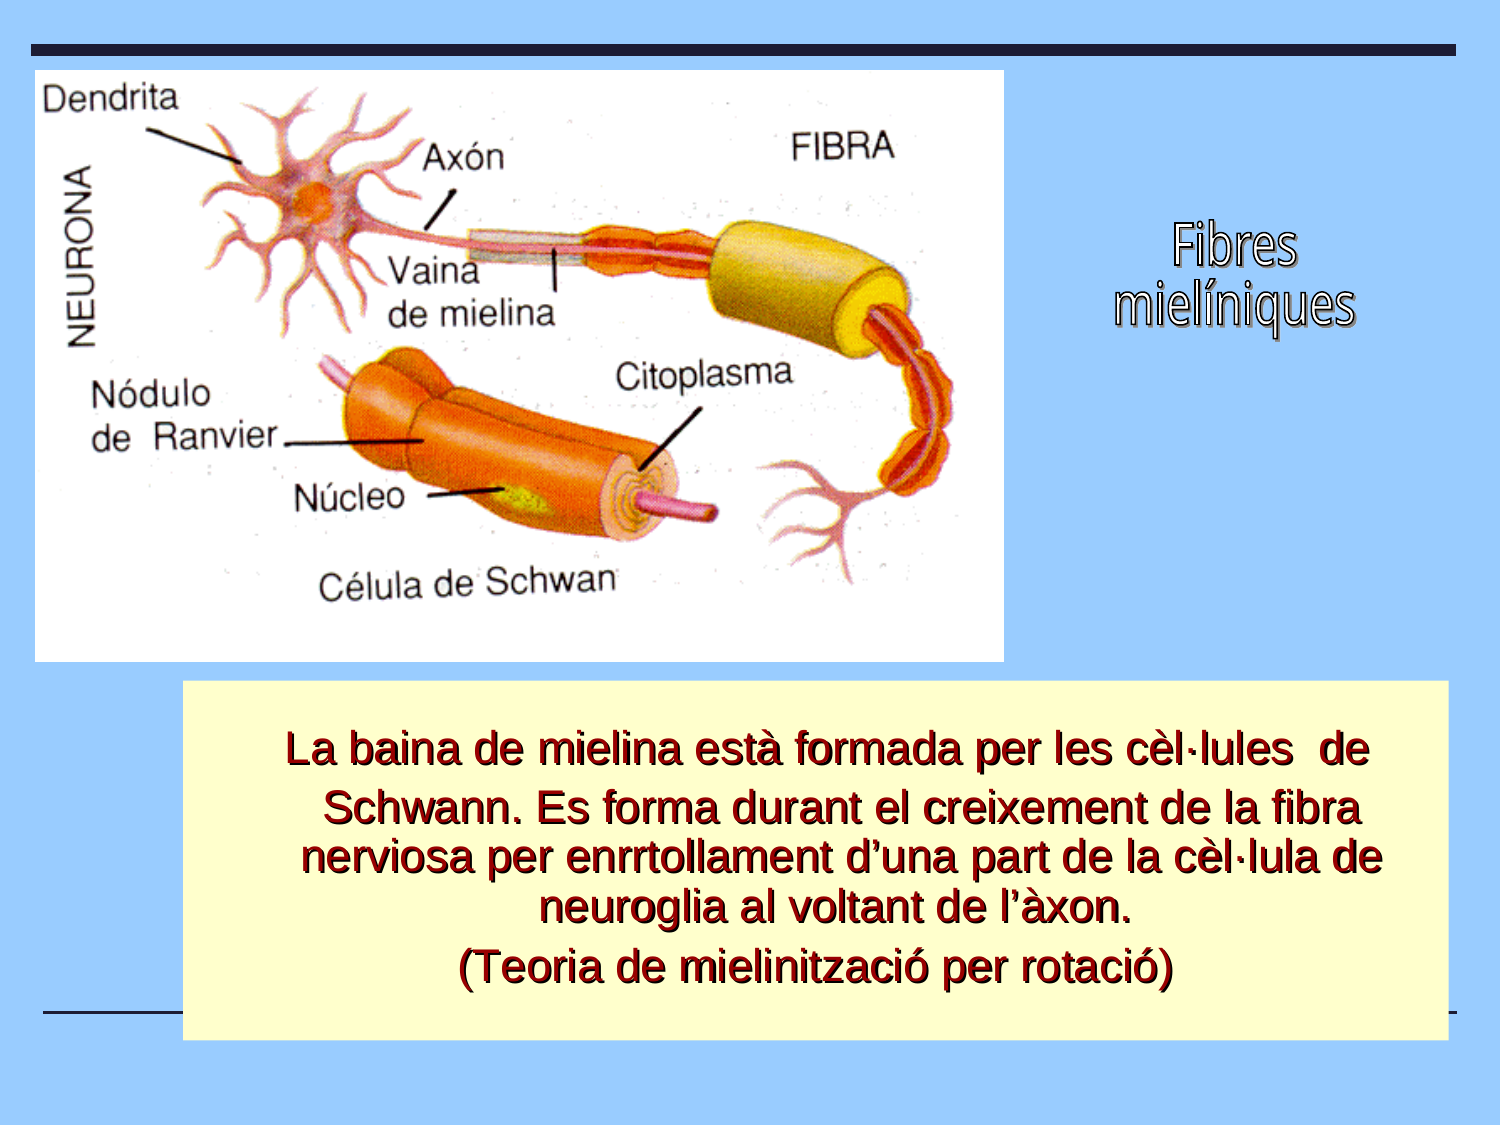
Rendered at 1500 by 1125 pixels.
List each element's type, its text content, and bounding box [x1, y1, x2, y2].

text_box Fibres mielíniques [1255, 292, 1278, 339]
text_box Fibres mielíniques [1237, 232, 1252, 266]
text_box Fibres mielíniques [1168, 291, 1189, 325]
text_box Fibres mielíniques [1175, 222, 1194, 266]
text_box Fibres mielíniques [1278, 232, 1296, 266]
picture [35, 70, 1004, 662]
text_box Fibres mielíniques [1284, 292, 1306, 325]
list La baina de mielina està formada per les cèl·lules de Schwann. Es forma durant el creixement de la fibra nerviosa per enrrtollament d’una part de la cèl·lula de neuroglia al voltant de l’àxon. (Teoria de mielinització per rotació) [183, 680, 1449, 1041]
text_box Fibres mielíniques [1116, 292, 1151, 325]
text_box Fibres mielíniques [1218, 292, 1239, 325]
text_box Fibres mielíniques [1209, 219, 1231, 266]
text_box Fibres mielíniques [1253, 232, 1274, 266]
text_box Fibres mielíniques [1336, 291, 1354, 325]
text_box Fibres mielíniques [1311, 291, 1332, 325]
